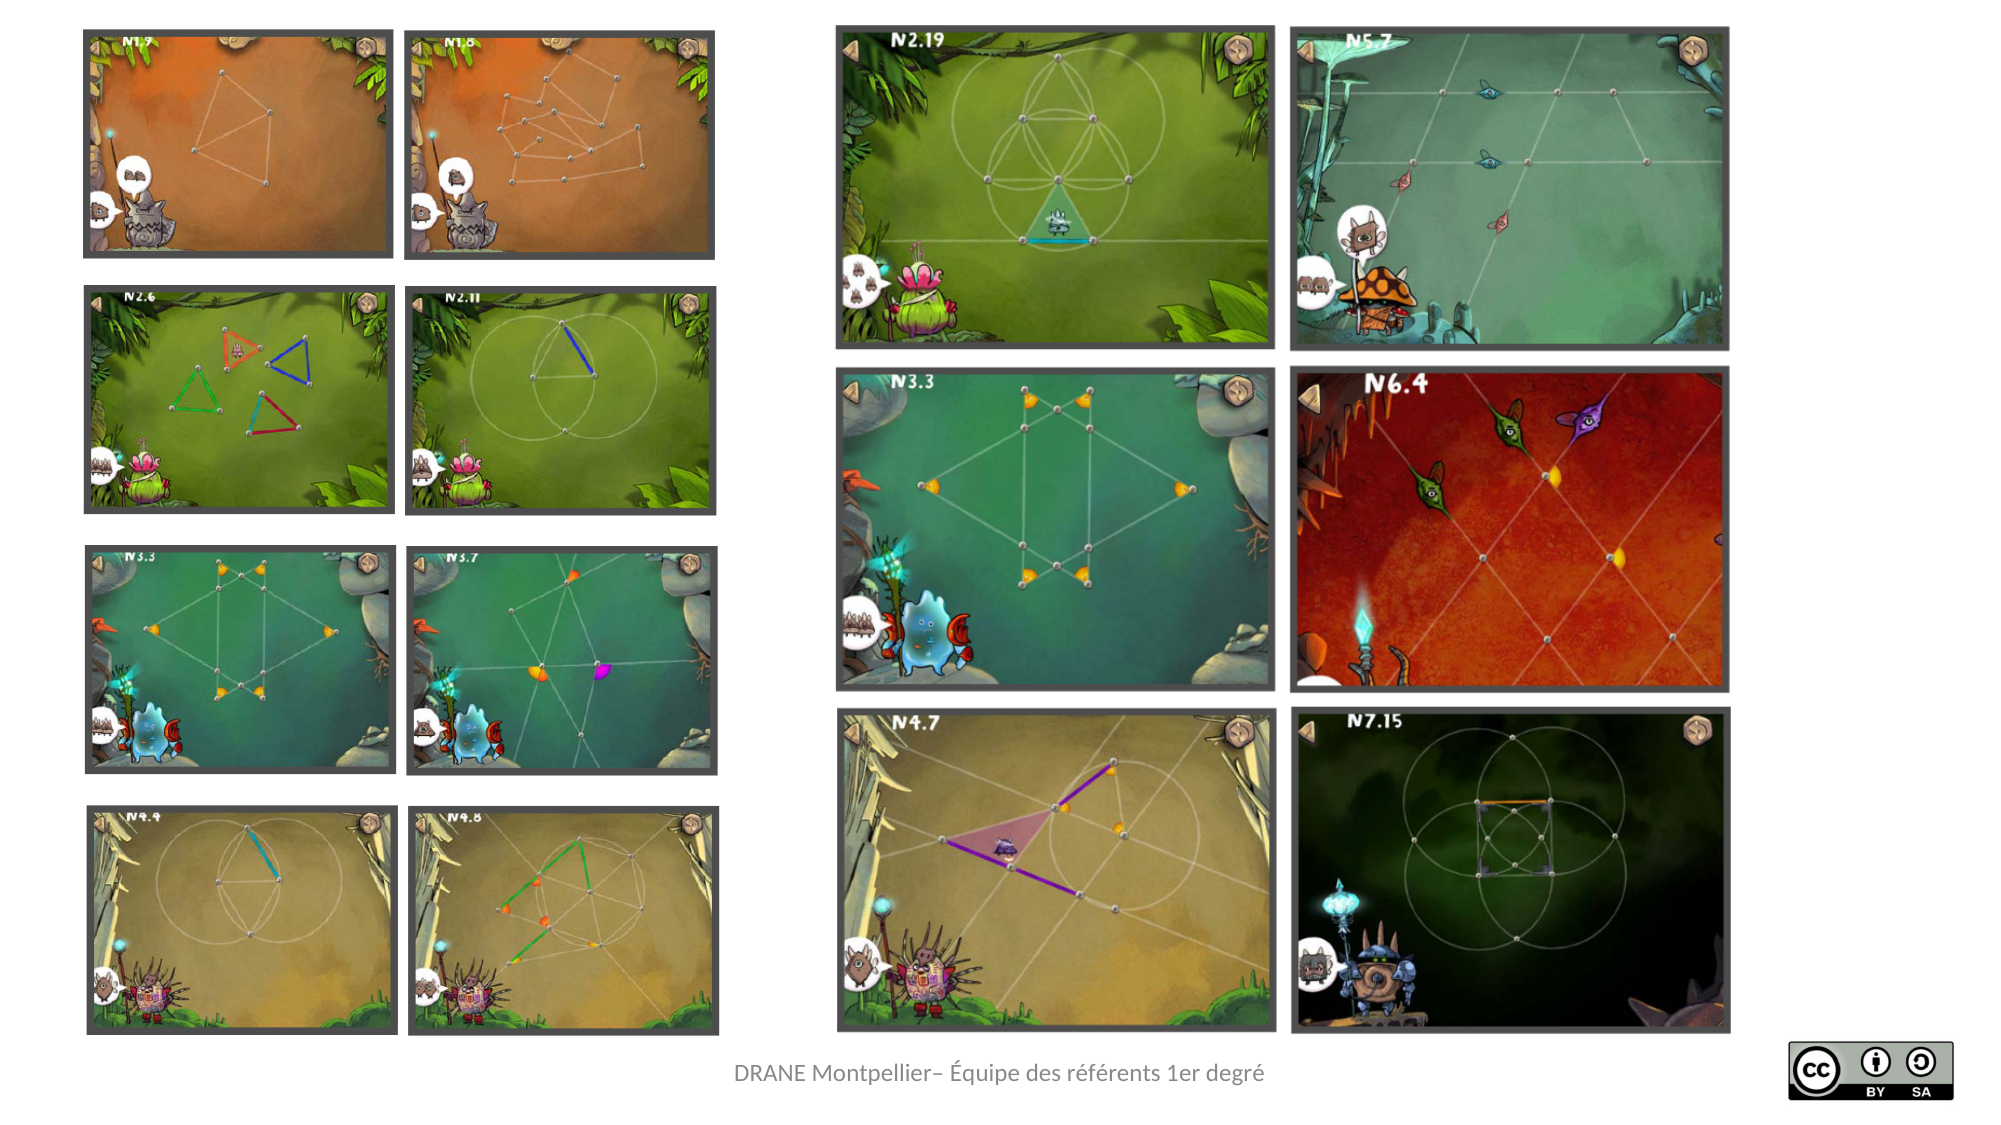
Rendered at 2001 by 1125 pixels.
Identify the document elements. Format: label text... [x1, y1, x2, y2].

picture [1781, 1037, 1956, 1105]
picture [822, 10, 1747, 1047]
text_box DRANE Montpellier– Équipe des référents 1er degré [435, 1041, 1565, 1102]
picture [77, 20, 733, 1049]
